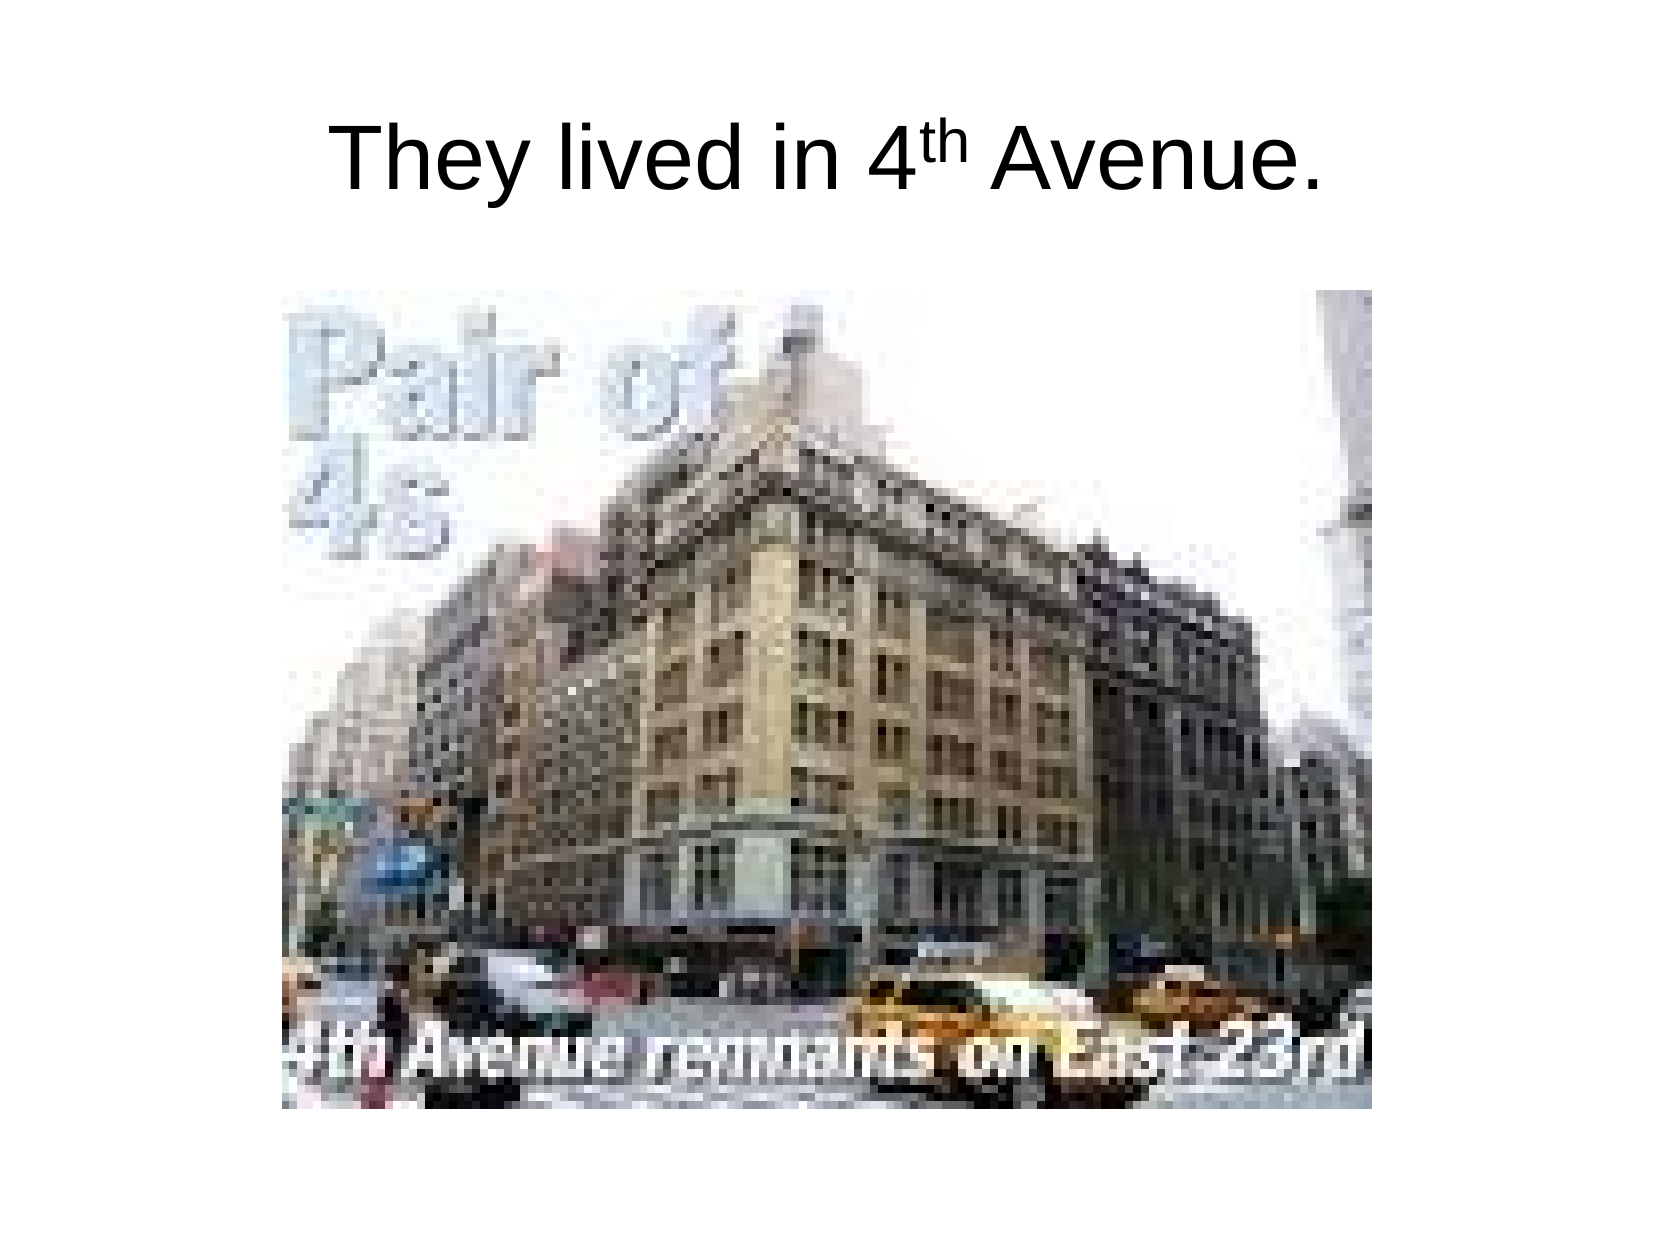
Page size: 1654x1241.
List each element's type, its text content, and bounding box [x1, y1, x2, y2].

picture [282, 290, 1372, 1109]
title They lived in 4th Avenue. [82, 49, 1571, 257]
